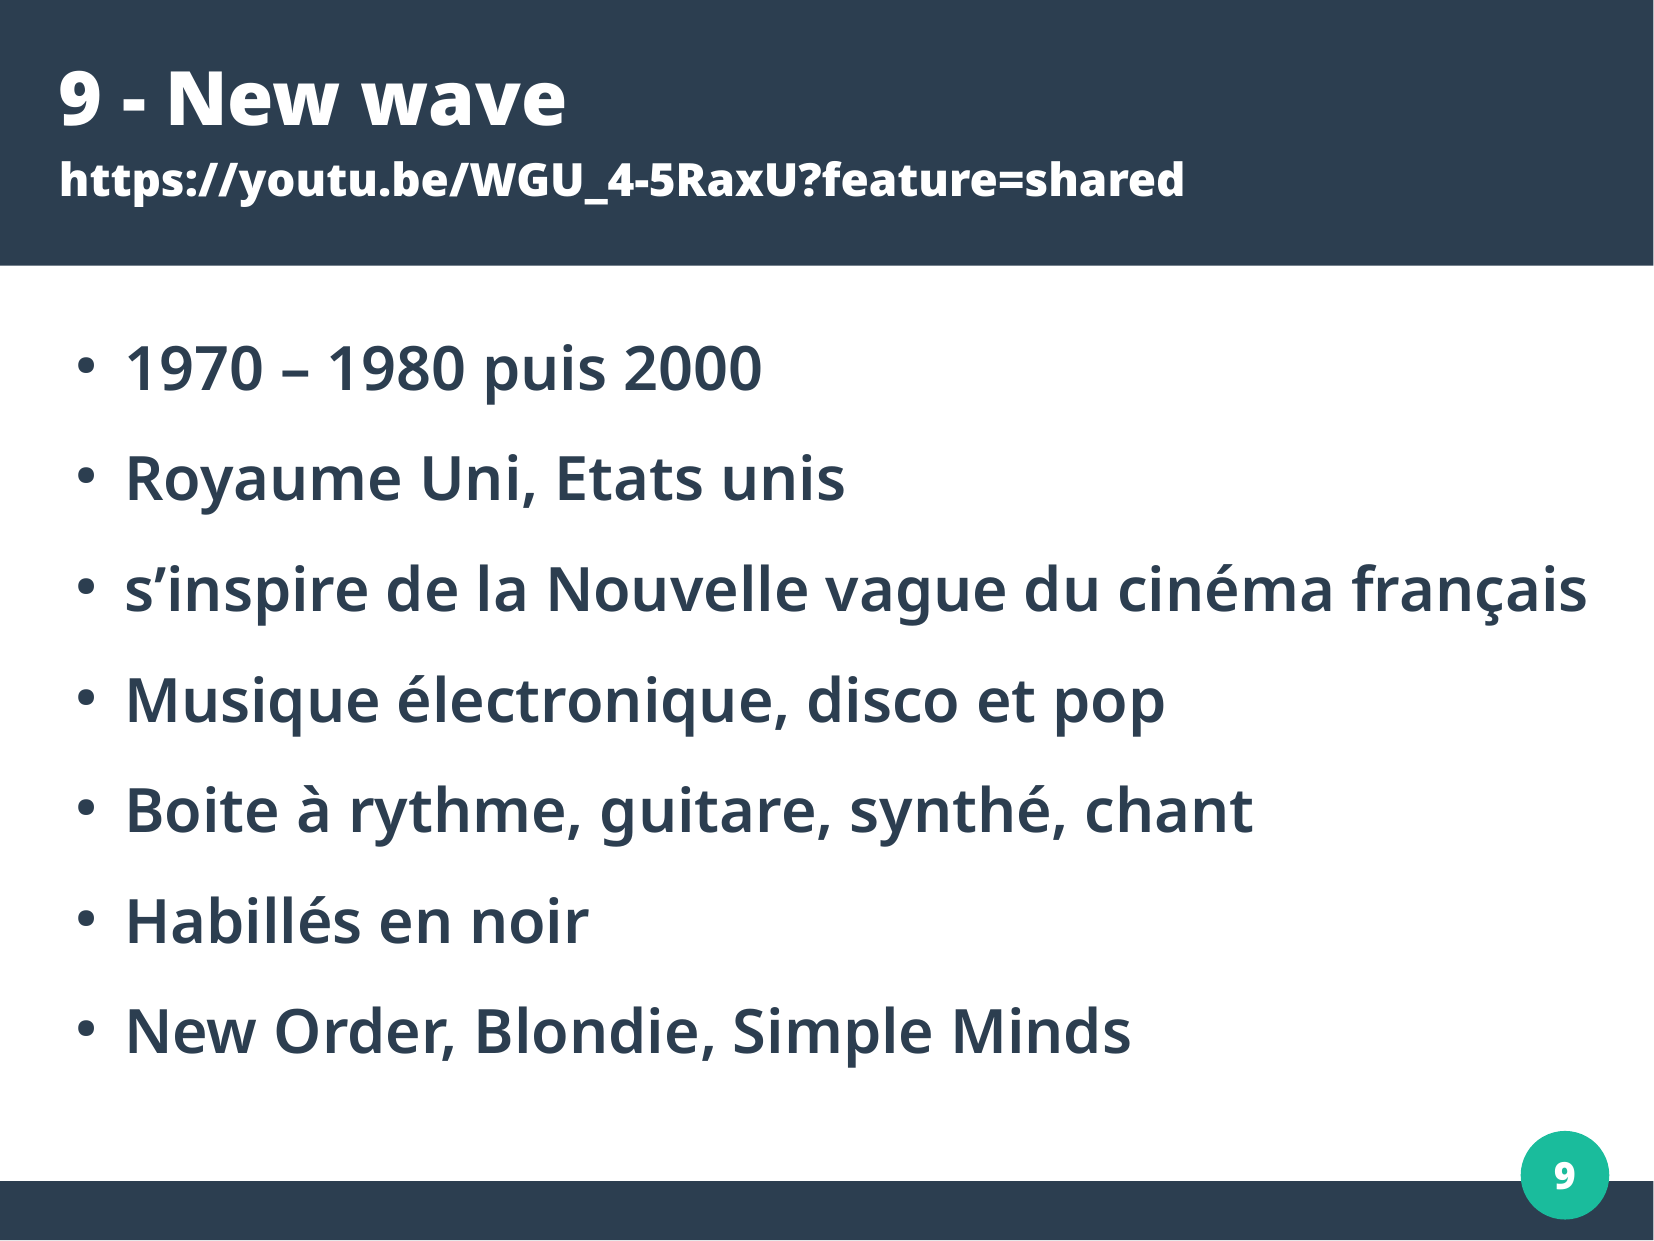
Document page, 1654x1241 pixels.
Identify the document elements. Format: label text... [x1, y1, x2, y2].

list 1970 – 1980 puis 2000 Royaume Uni, Etats unis s’inspire de la Nouvelle vague du cinéma français Musique électronique, disco et pop Boite à rythme, guitare, synthé, chant Habillés en noir New Order, Blondie, Simple Minds [59, 324, 1595, 1152]
title 9 - New wave https://youtu.be/WGU_4-5RaxU?feature=shared [59, 49, 1595, 207]
